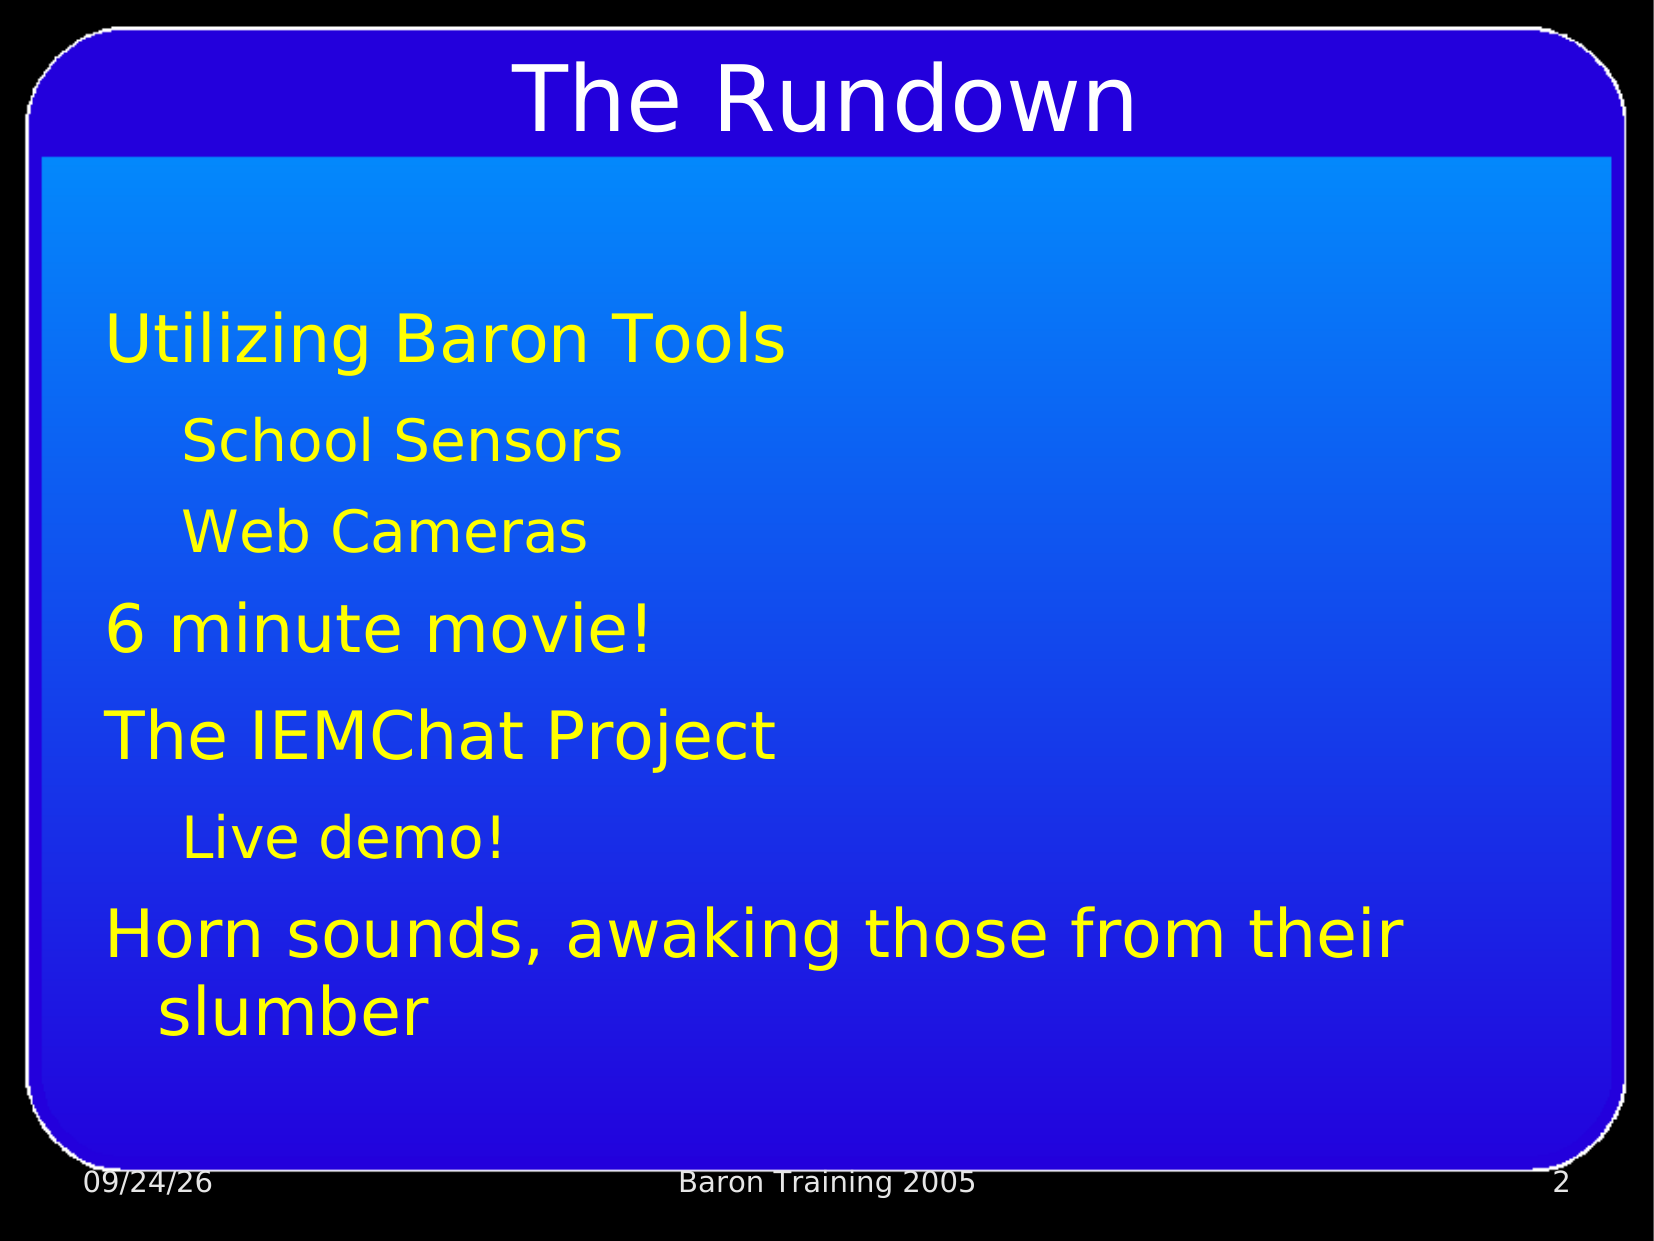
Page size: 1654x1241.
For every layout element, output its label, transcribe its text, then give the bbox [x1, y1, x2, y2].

picture [0, 0, 1654, 1241]
title The Rundown [82, 46, 1571, 154]
list Utilizing Baron Tools School Sensors Web Cameras 6 minute movie! The IEMChat Project Live demo! Horn sounds, awaking those from their slumber [86, 300, 1576, 1119]
